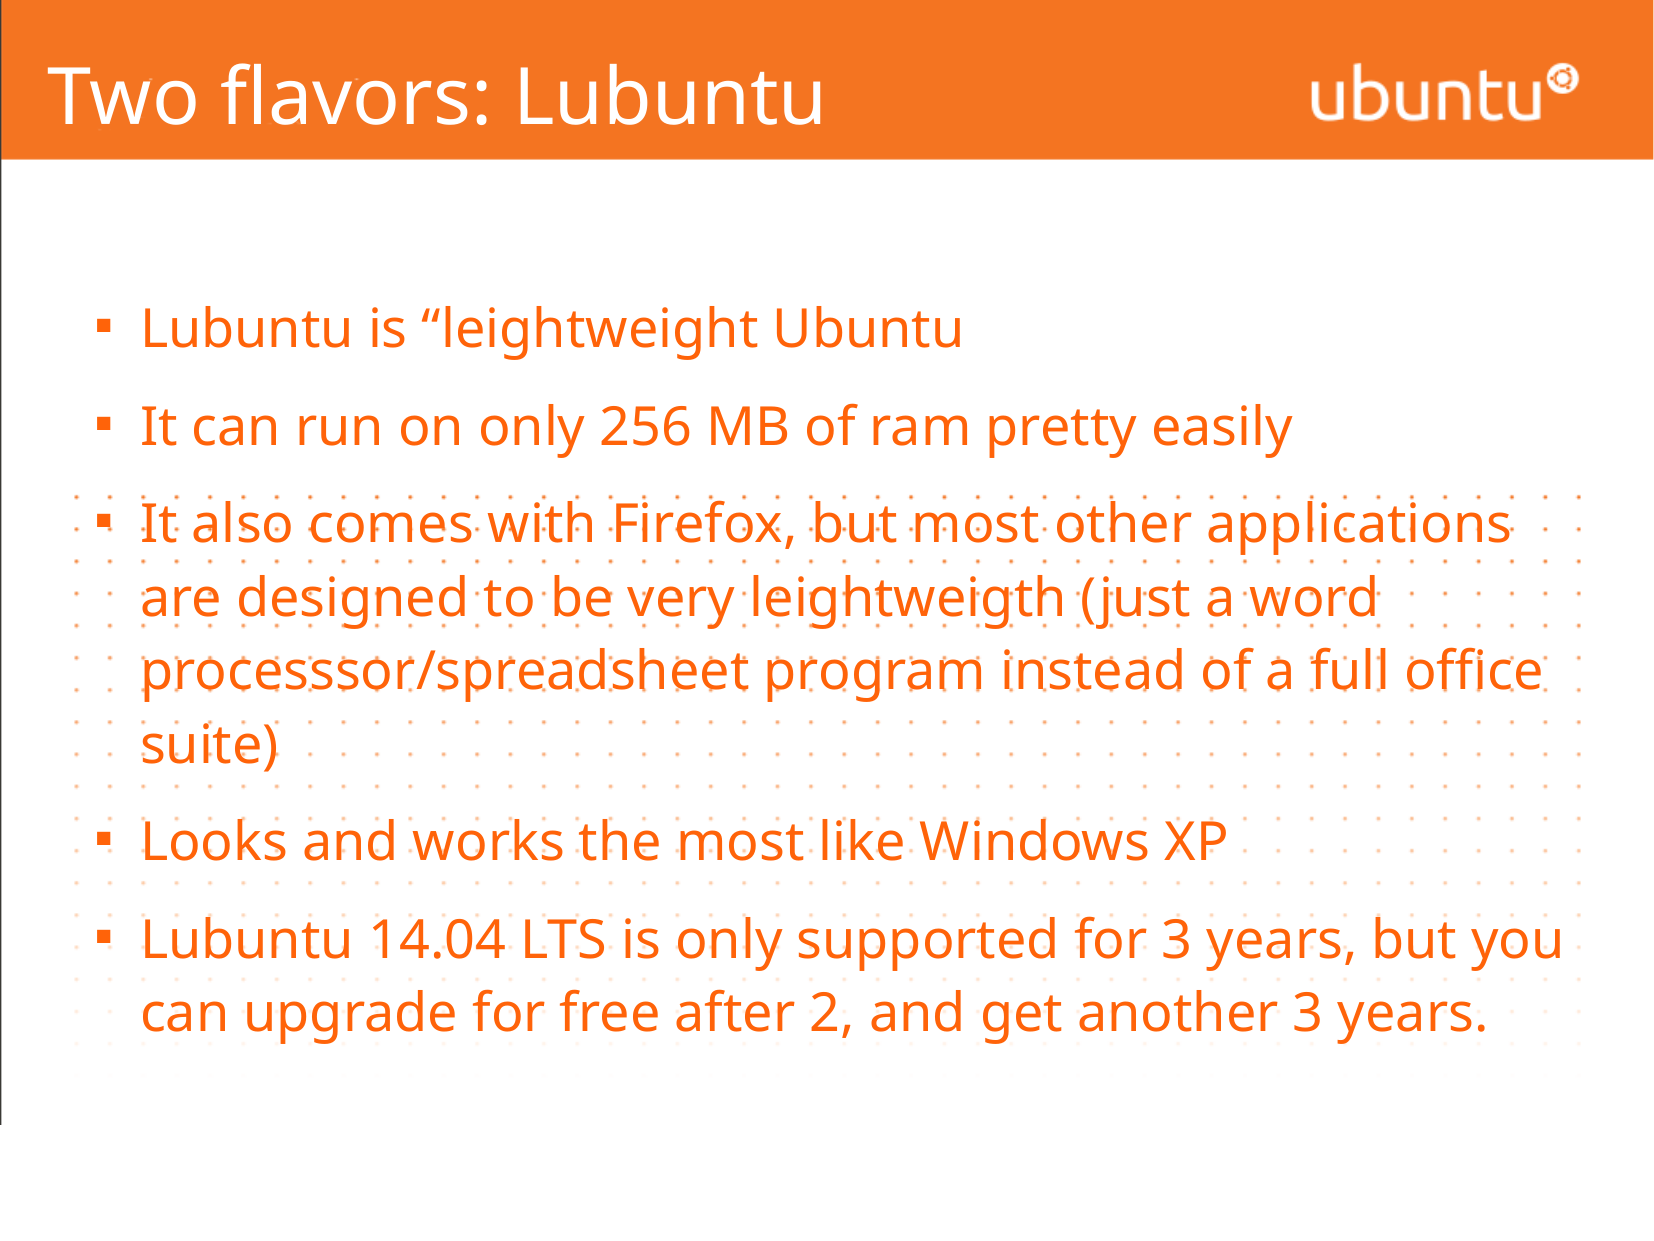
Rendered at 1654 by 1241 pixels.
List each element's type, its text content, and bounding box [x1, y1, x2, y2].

list Lubuntu is “leightweight Ubuntu It can run on only 256 MB of ram pretty easily It also comes with Firefox, but most other applications are designed to be very leightweigth (just a word processsor/spreadsheet program instead of a full office suite) Looks and works the most like Windows XP Lubuntu 14.04 LTS is only supported for 3 years, but you can upgrade for free after 2, and get another 3 years. [82, 290, 1571, 1109]
picture [0, 0, 1654, 1125]
title Two flavors: Lubuntu [47, 29, 1276, 158]
